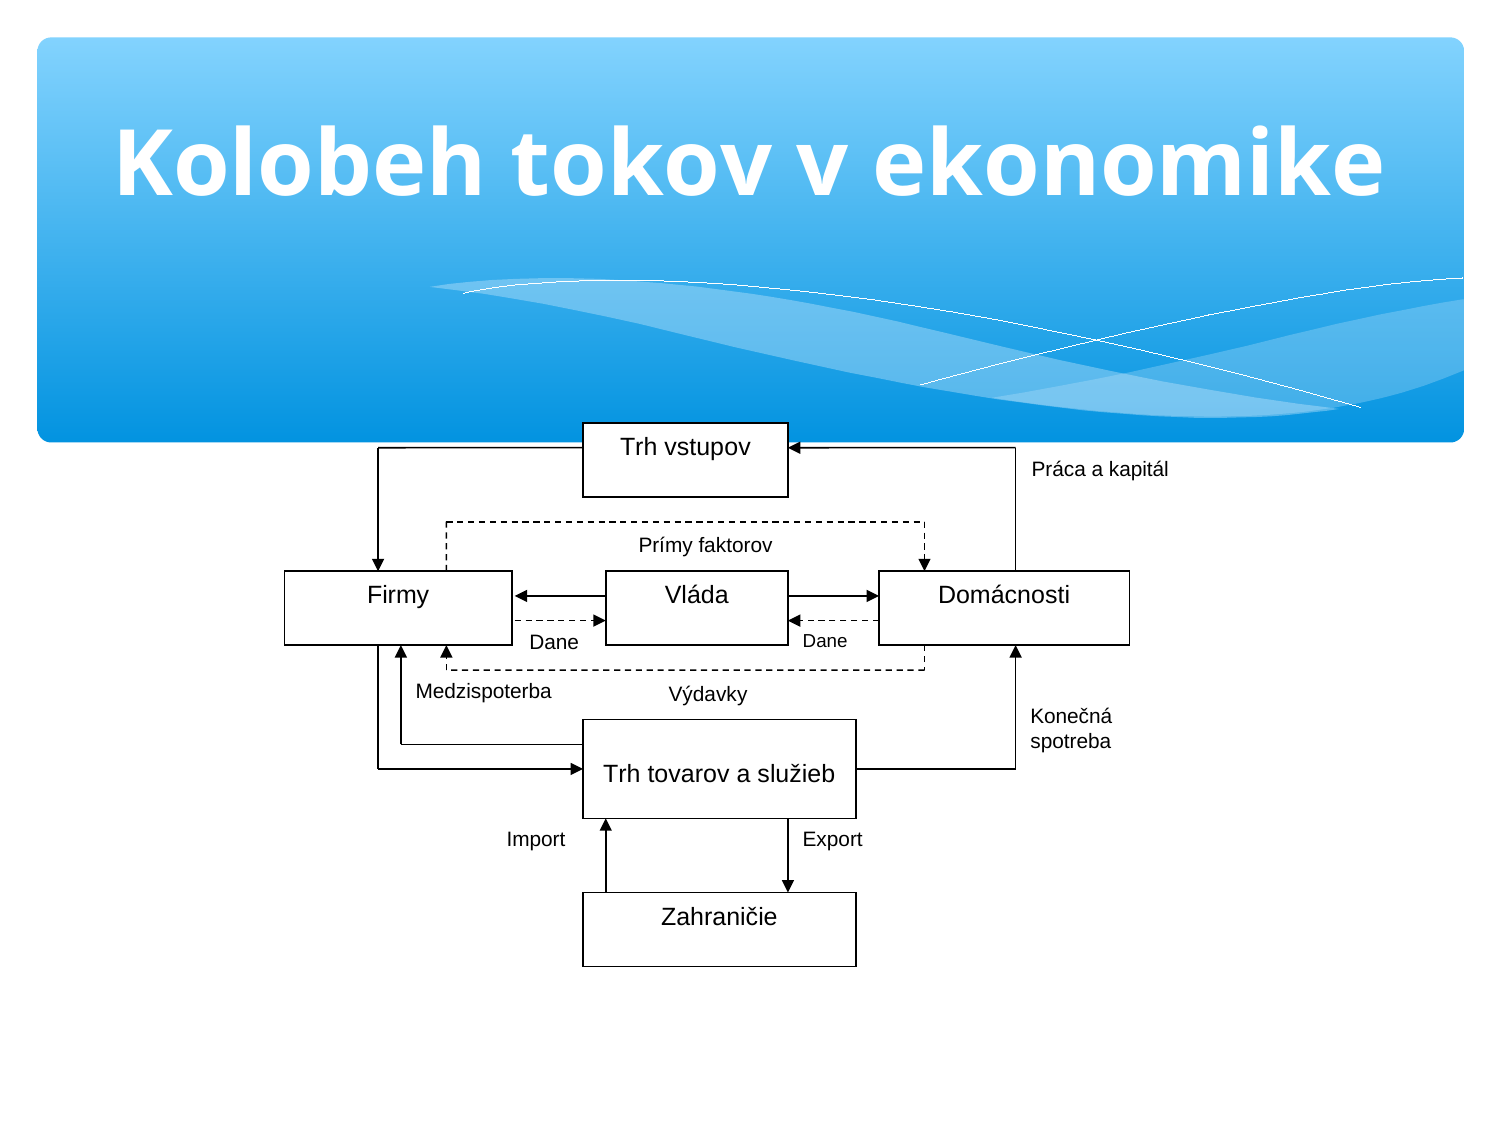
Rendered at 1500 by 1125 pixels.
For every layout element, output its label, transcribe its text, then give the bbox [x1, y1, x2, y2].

text_box Domácnosti [878, 571, 1130, 646]
text_box Export [787, 818, 948, 868]
text_box Prímy faktorov [580, 523, 831, 573]
text_box Konečná spotreba [1015, 694, 1198, 794]
title Kolobeh tokov v ekonomike [75, 40, 1426, 276]
text_box Výdavky [629, 673, 834, 719]
text_box Práca a kapitál [1016, 447, 1222, 547]
text_box Medzispoterba [400, 670, 629, 770]
text_box Zahraničie [582, 892, 857, 967]
text_box Dane [514, 620, 629, 671]
text_box Trh vstupov [582, 422, 788, 498]
text_box Dane [787, 620, 879, 671]
text_box Vláda [605, 571, 788, 646]
text_box Firmy [284, 571, 513, 646]
text_box Import [491, 818, 652, 893]
text_box Trh tovarov a služieb [582, 719, 857, 819]
